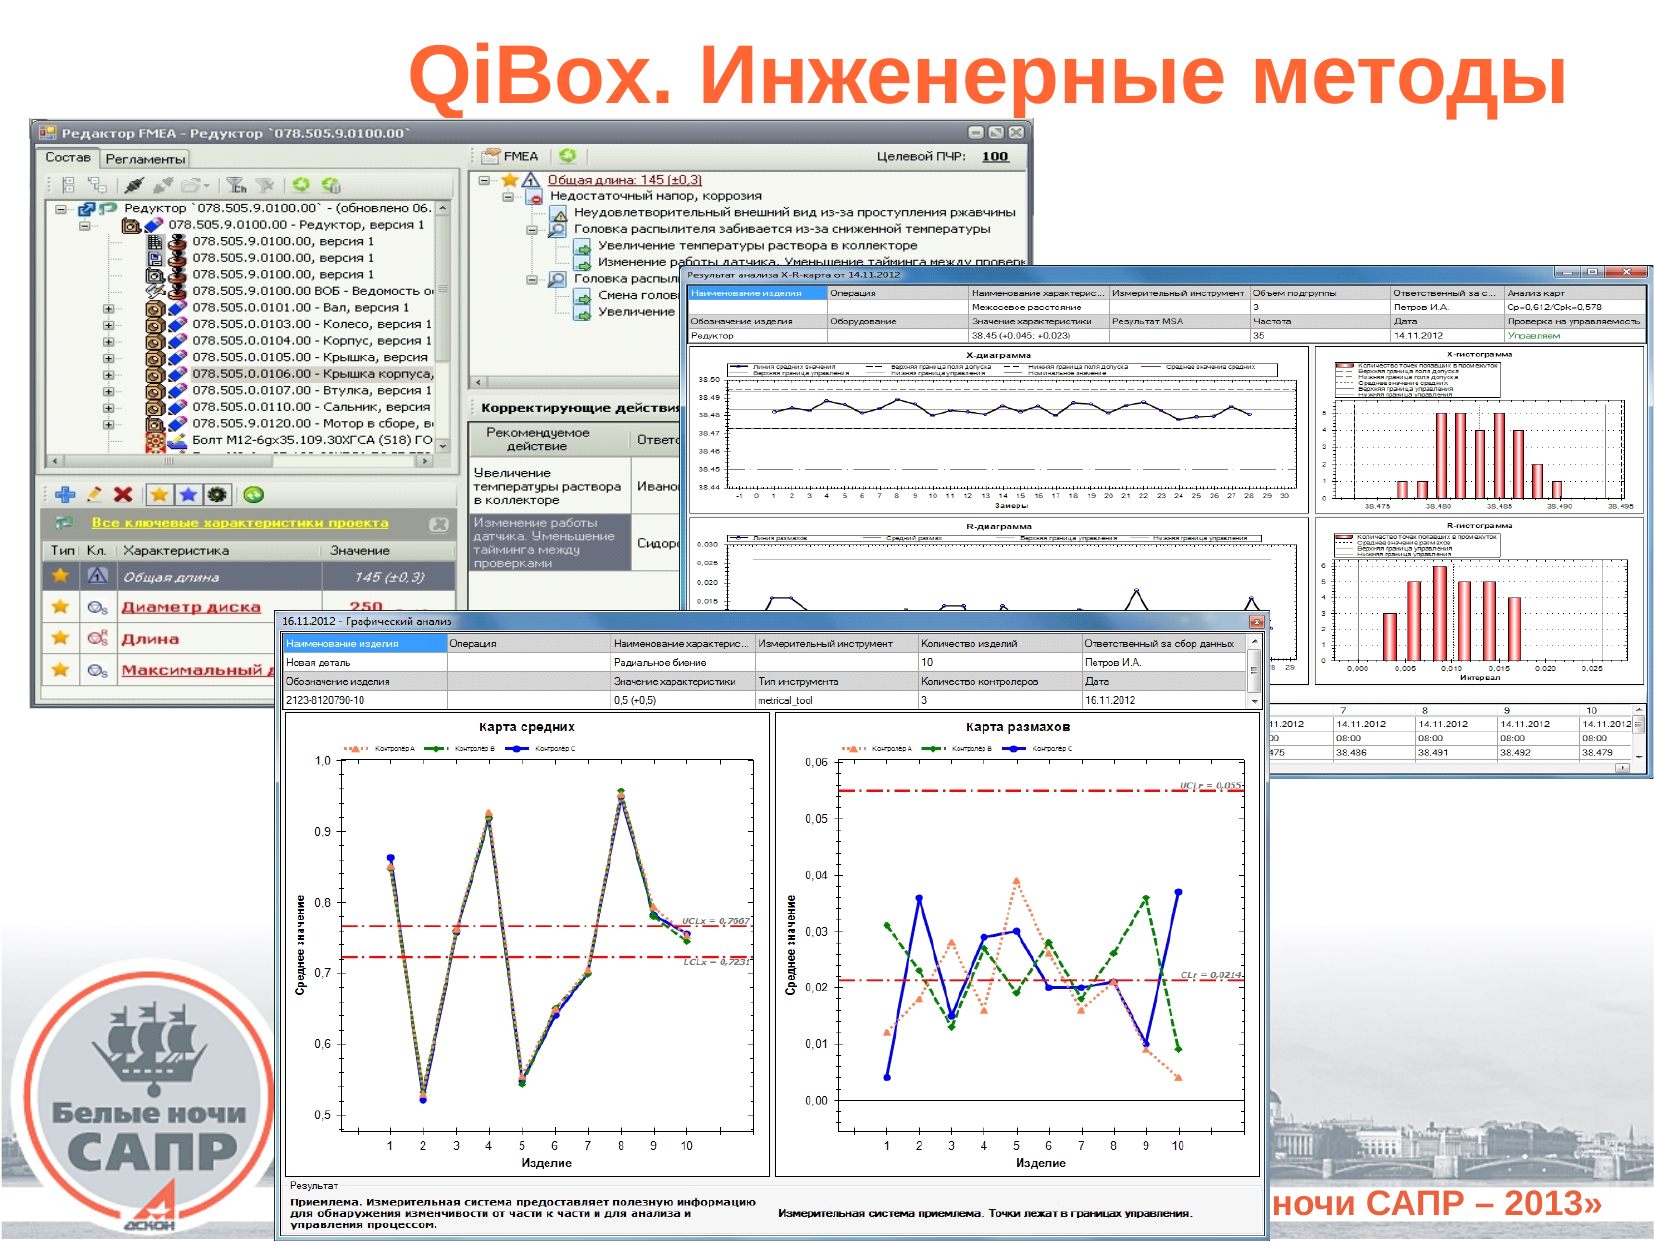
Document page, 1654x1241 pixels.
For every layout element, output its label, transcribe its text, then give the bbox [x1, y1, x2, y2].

title QiBox. Инженерные методы [82, 25, 1571, 125]
picture [1, 0, 1654, 1241]
